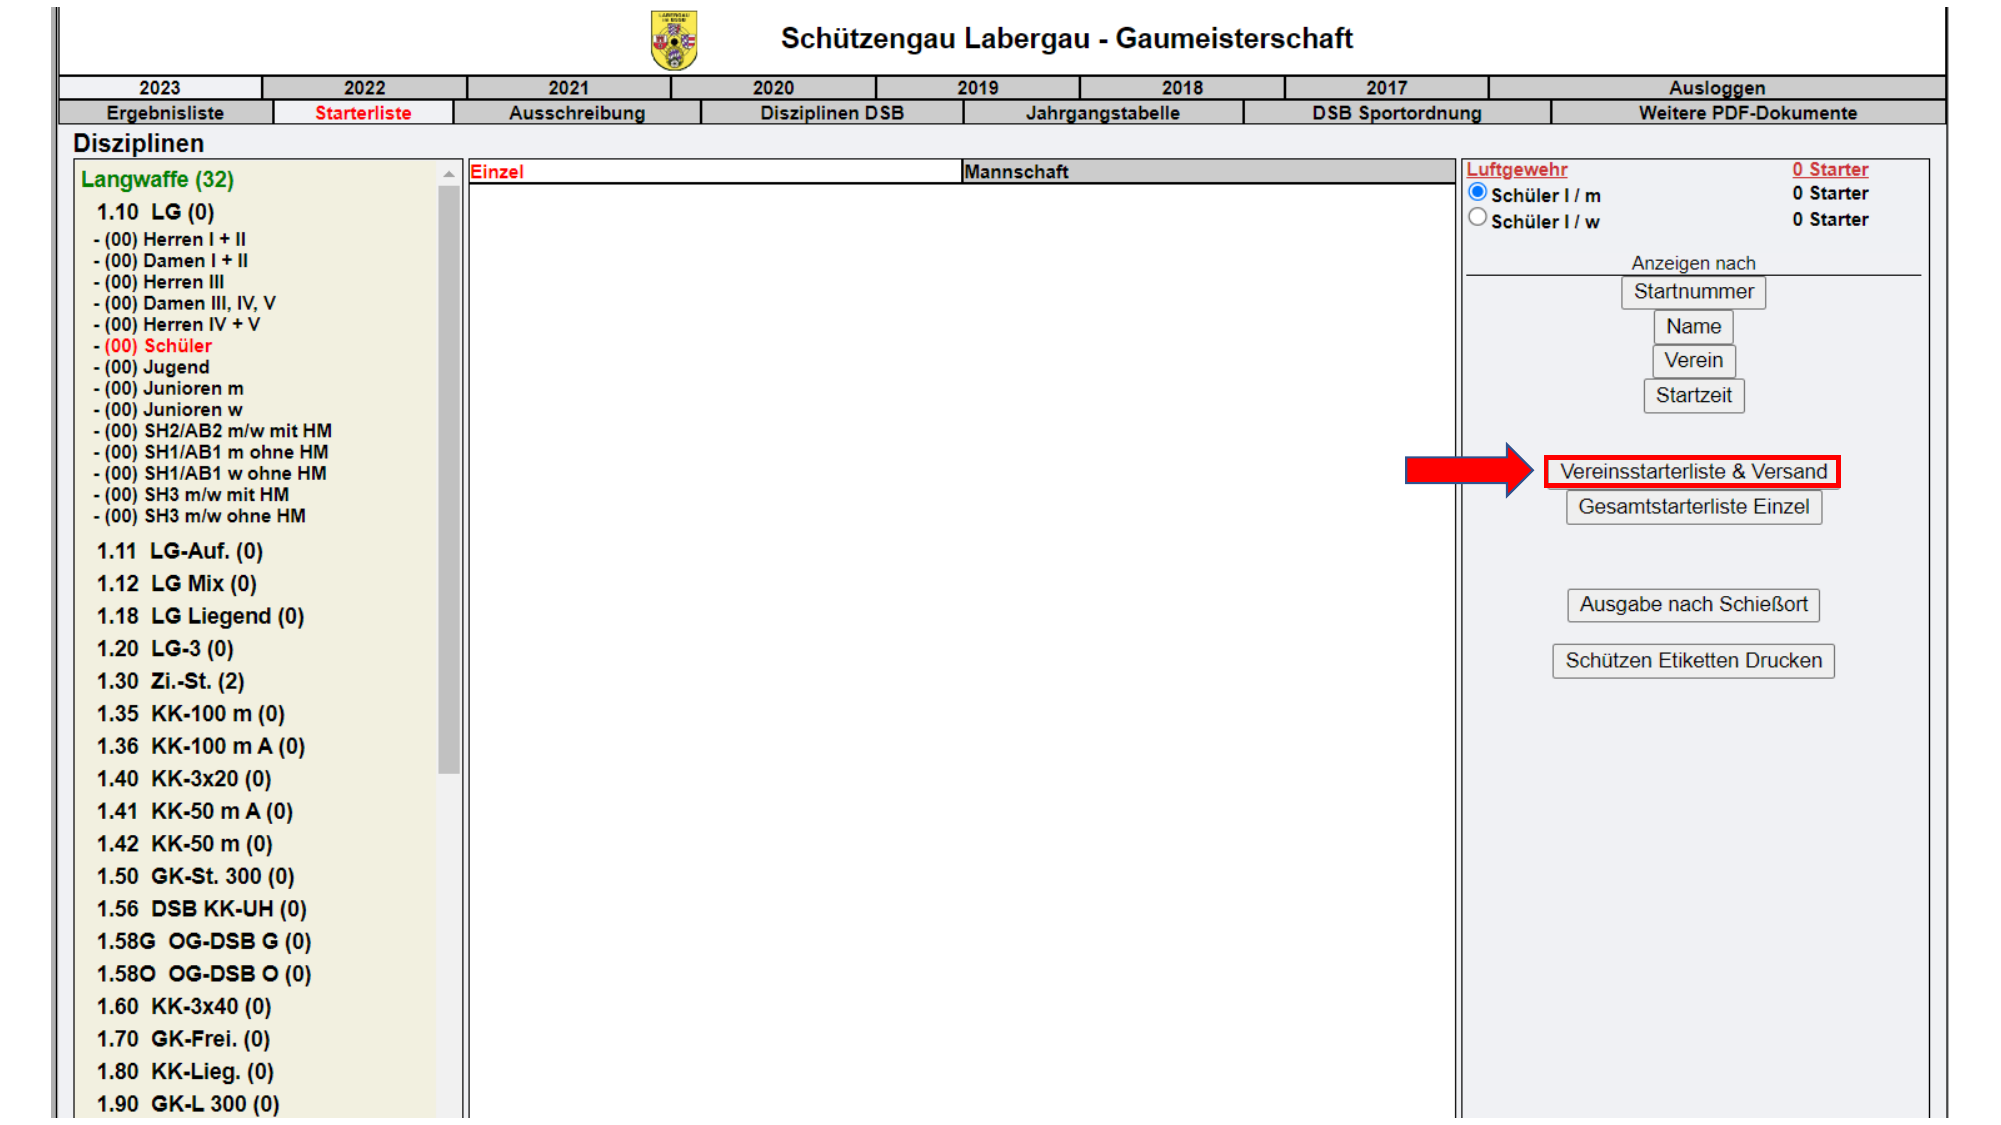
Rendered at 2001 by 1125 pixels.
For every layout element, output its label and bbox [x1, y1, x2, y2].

text_box [1406, 444, 1533, 497]
picture [51, 7, 1949, 1118]
